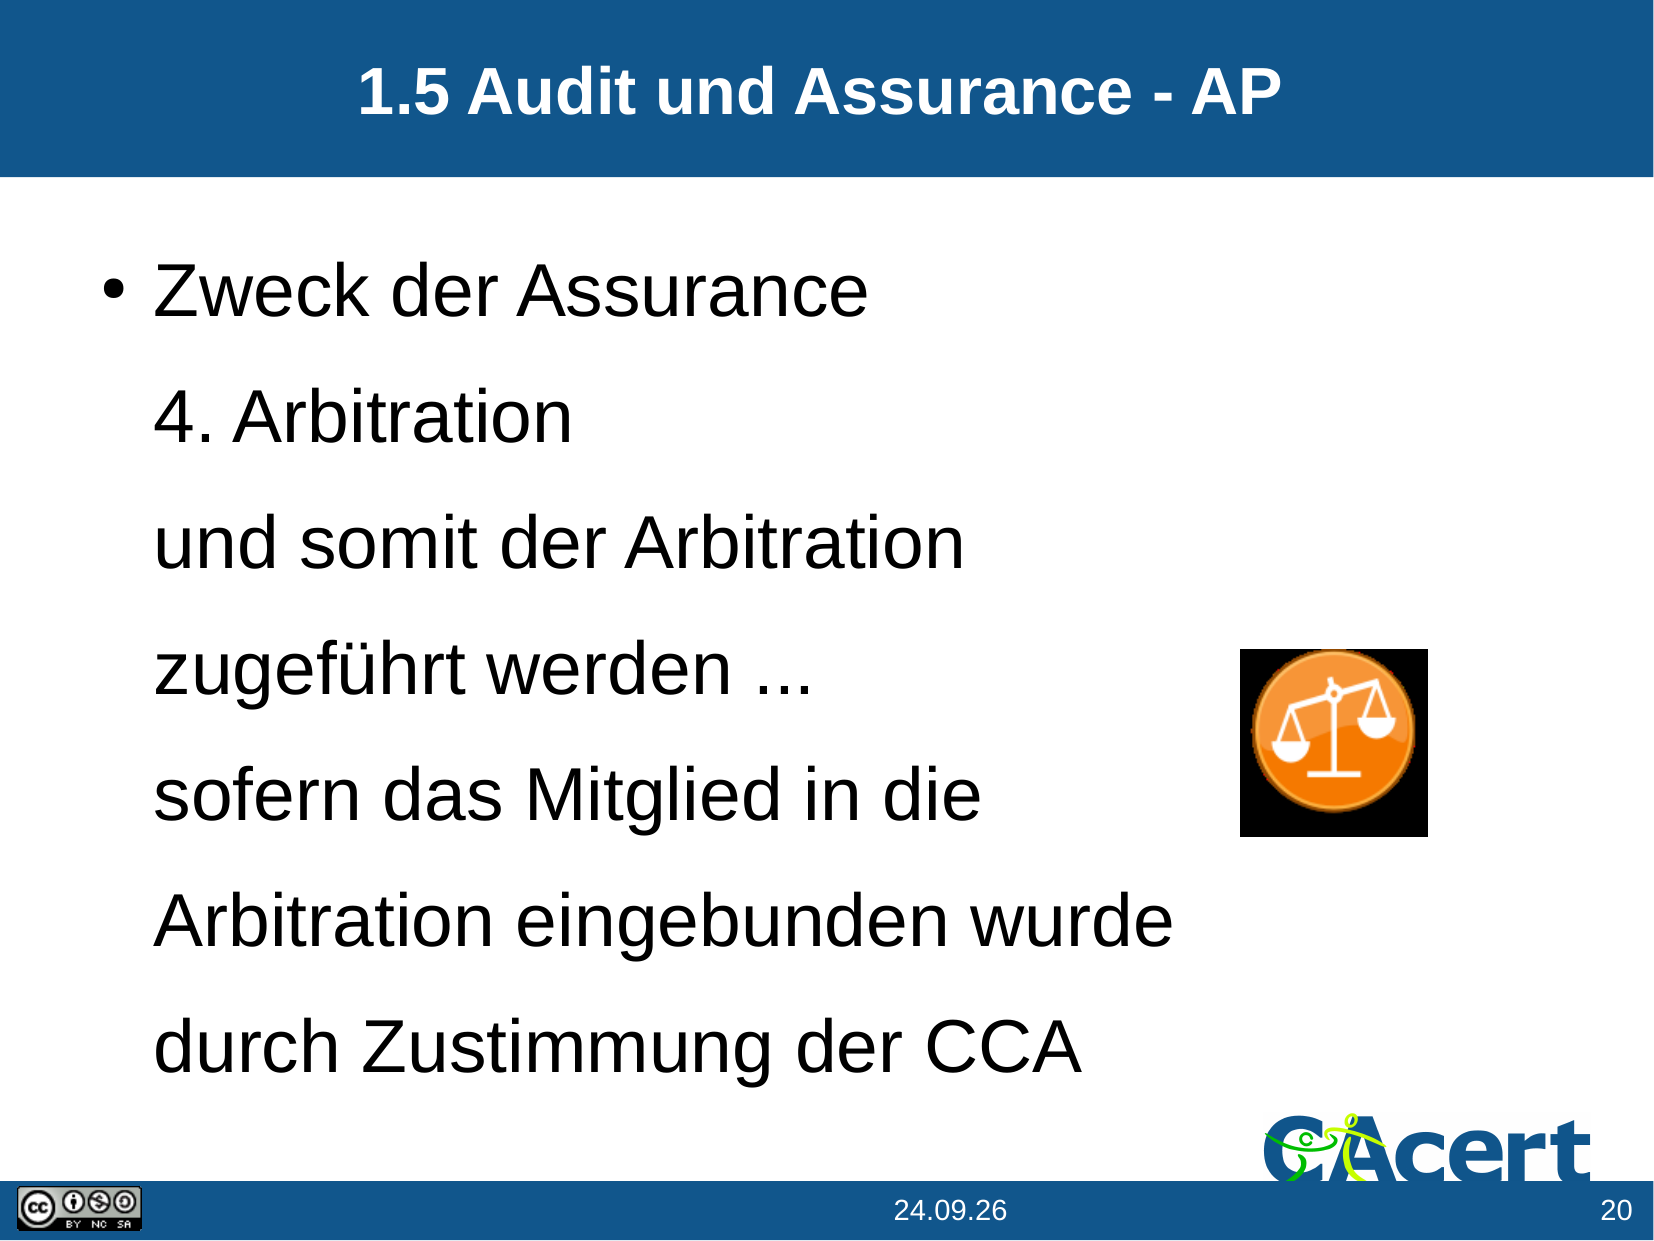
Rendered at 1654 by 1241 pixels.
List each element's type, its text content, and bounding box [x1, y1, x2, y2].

title 1.5 Audit und Assurance - AP [76, 17, 1565, 166]
picture [17, 1186, 142, 1231]
picture [1240, 649, 1428, 838]
picture [1263, 1112, 1591, 1181]
list Zweck der Assurance 4. Arbitration und somit der Arbitration zugeführt werden ... sofern das Mitglied in die Arbitration eingebunden wurde durch Zustimmung der CCA [82, 206, 1625, 1065]
